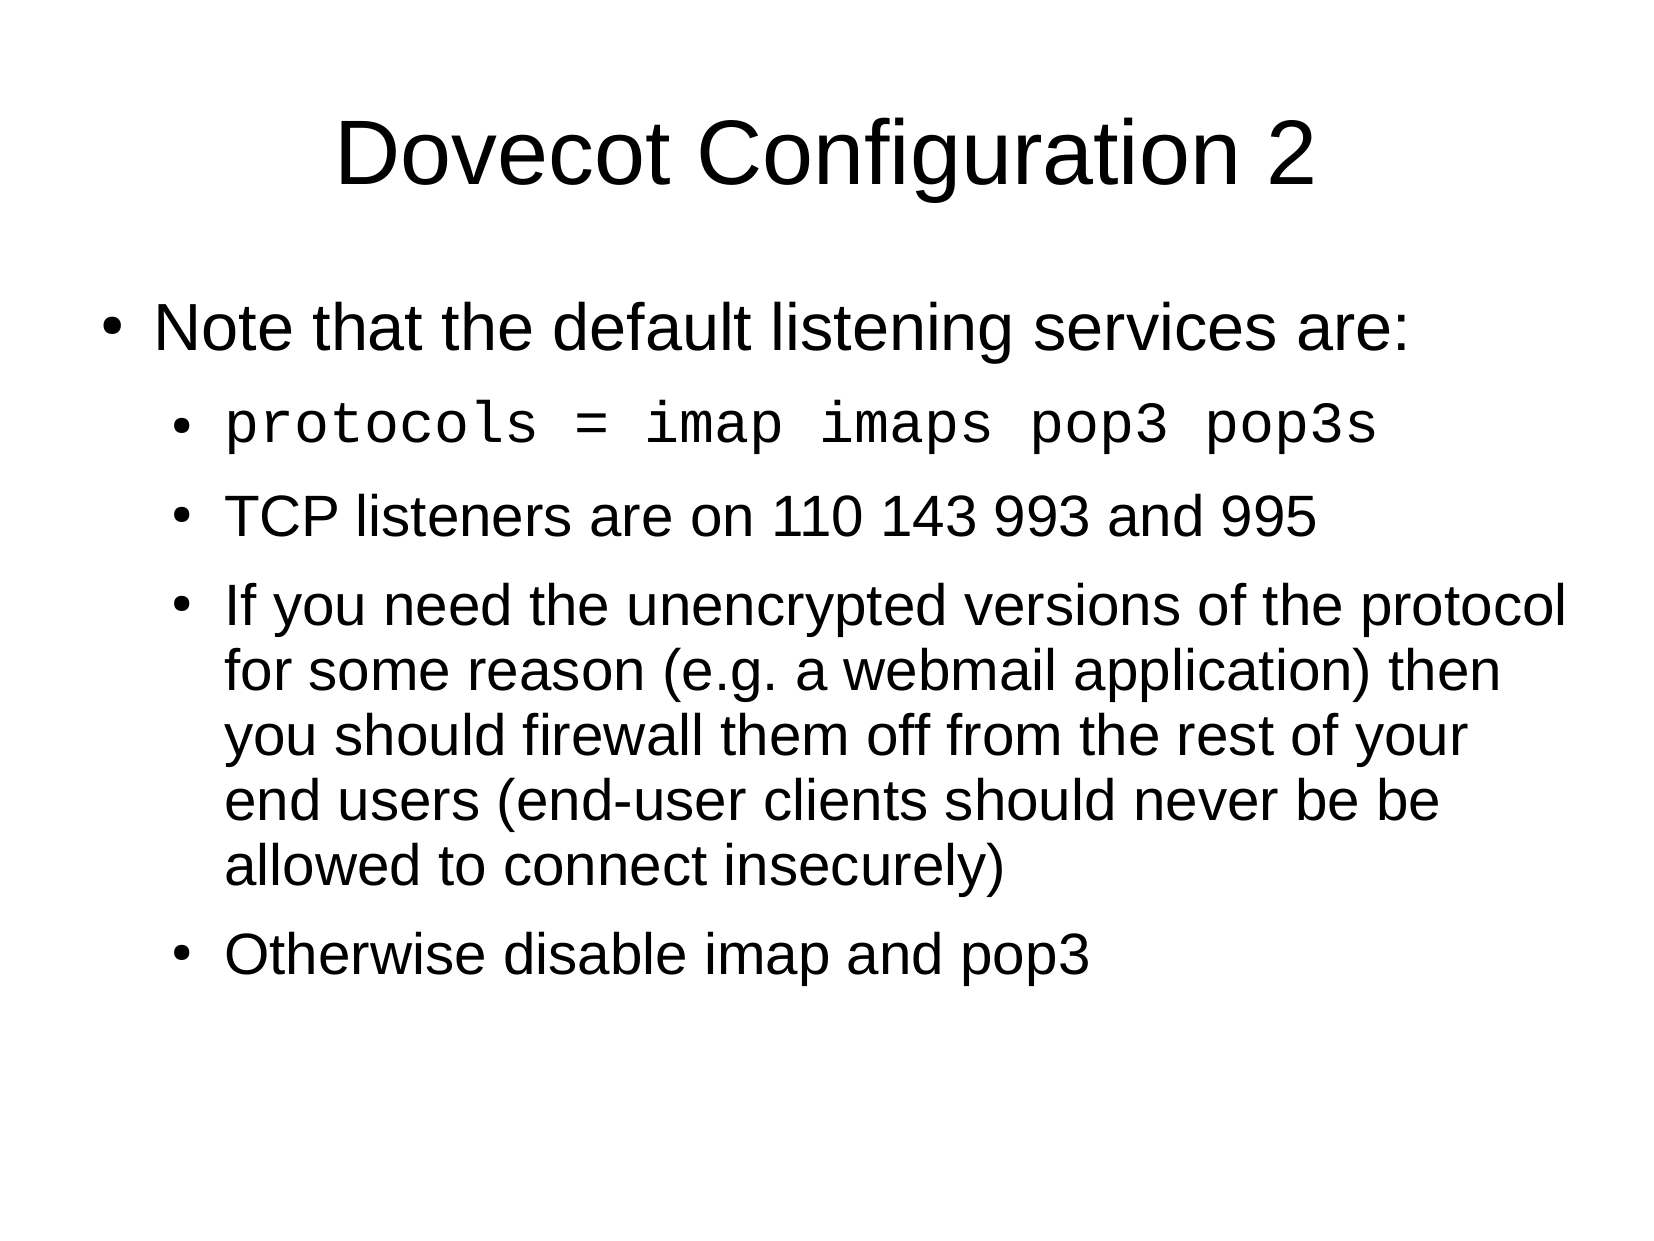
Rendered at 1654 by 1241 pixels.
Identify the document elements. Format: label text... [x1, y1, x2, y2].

list Note that the default listening services are: protocols = imap imaps pop3 pop3s TCP listeners are on 110 143 993 and 995 If you need the unencrypted versions of the protocol for some reason (e.g. a webmail application) then you should firewall them off from the rest of your end users (end-user clients should never be be allowed to connect insecurely) Otherwise disable imap and pop3 [82, 290, 1571, 1109]
title Dovecot Configuration 2 [82, 56, 1571, 250]
